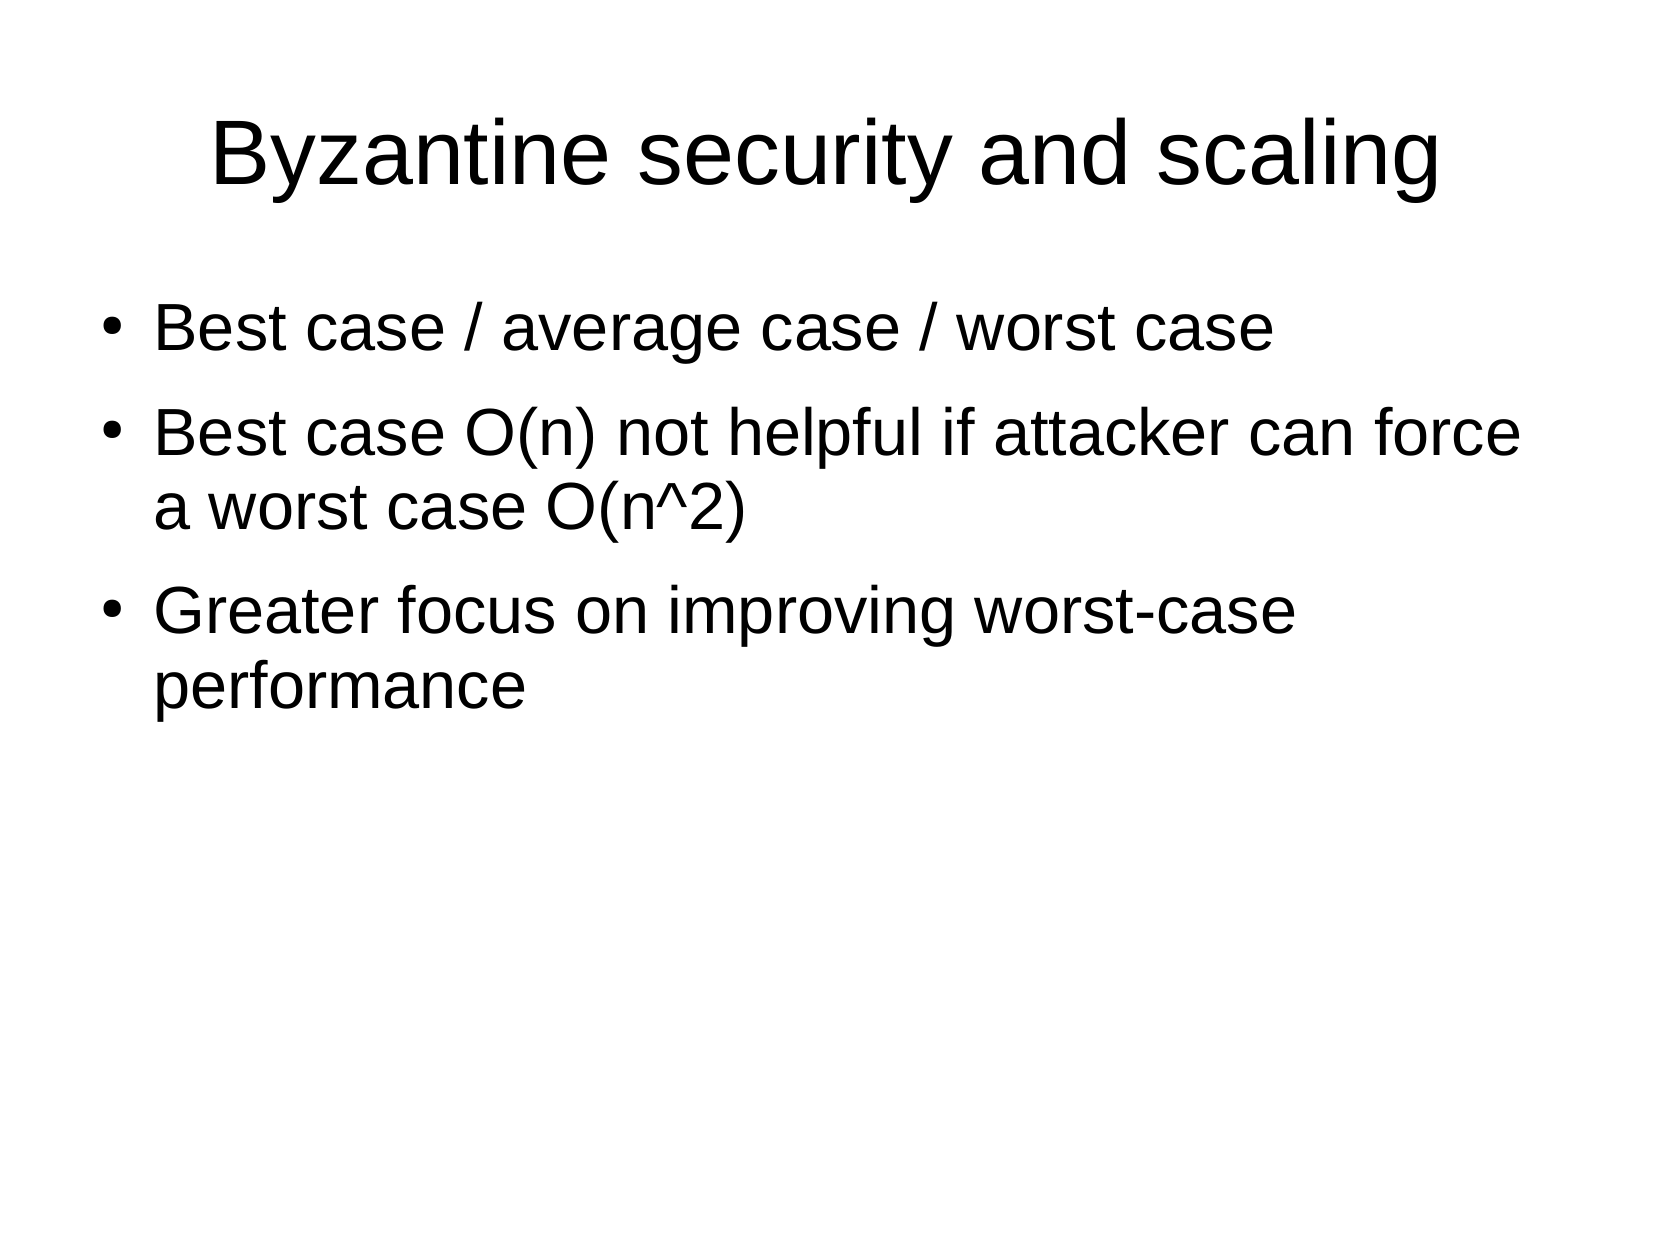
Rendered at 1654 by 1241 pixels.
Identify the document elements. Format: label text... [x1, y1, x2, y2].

title Byzantine security and scaling [82, 49, 1571, 257]
list Best case / average case / worst case Best case O(n) not helpful if attacker can force a worst case O(n^2) Greater focus on improving worst-case performance [82, 290, 1571, 1010]
